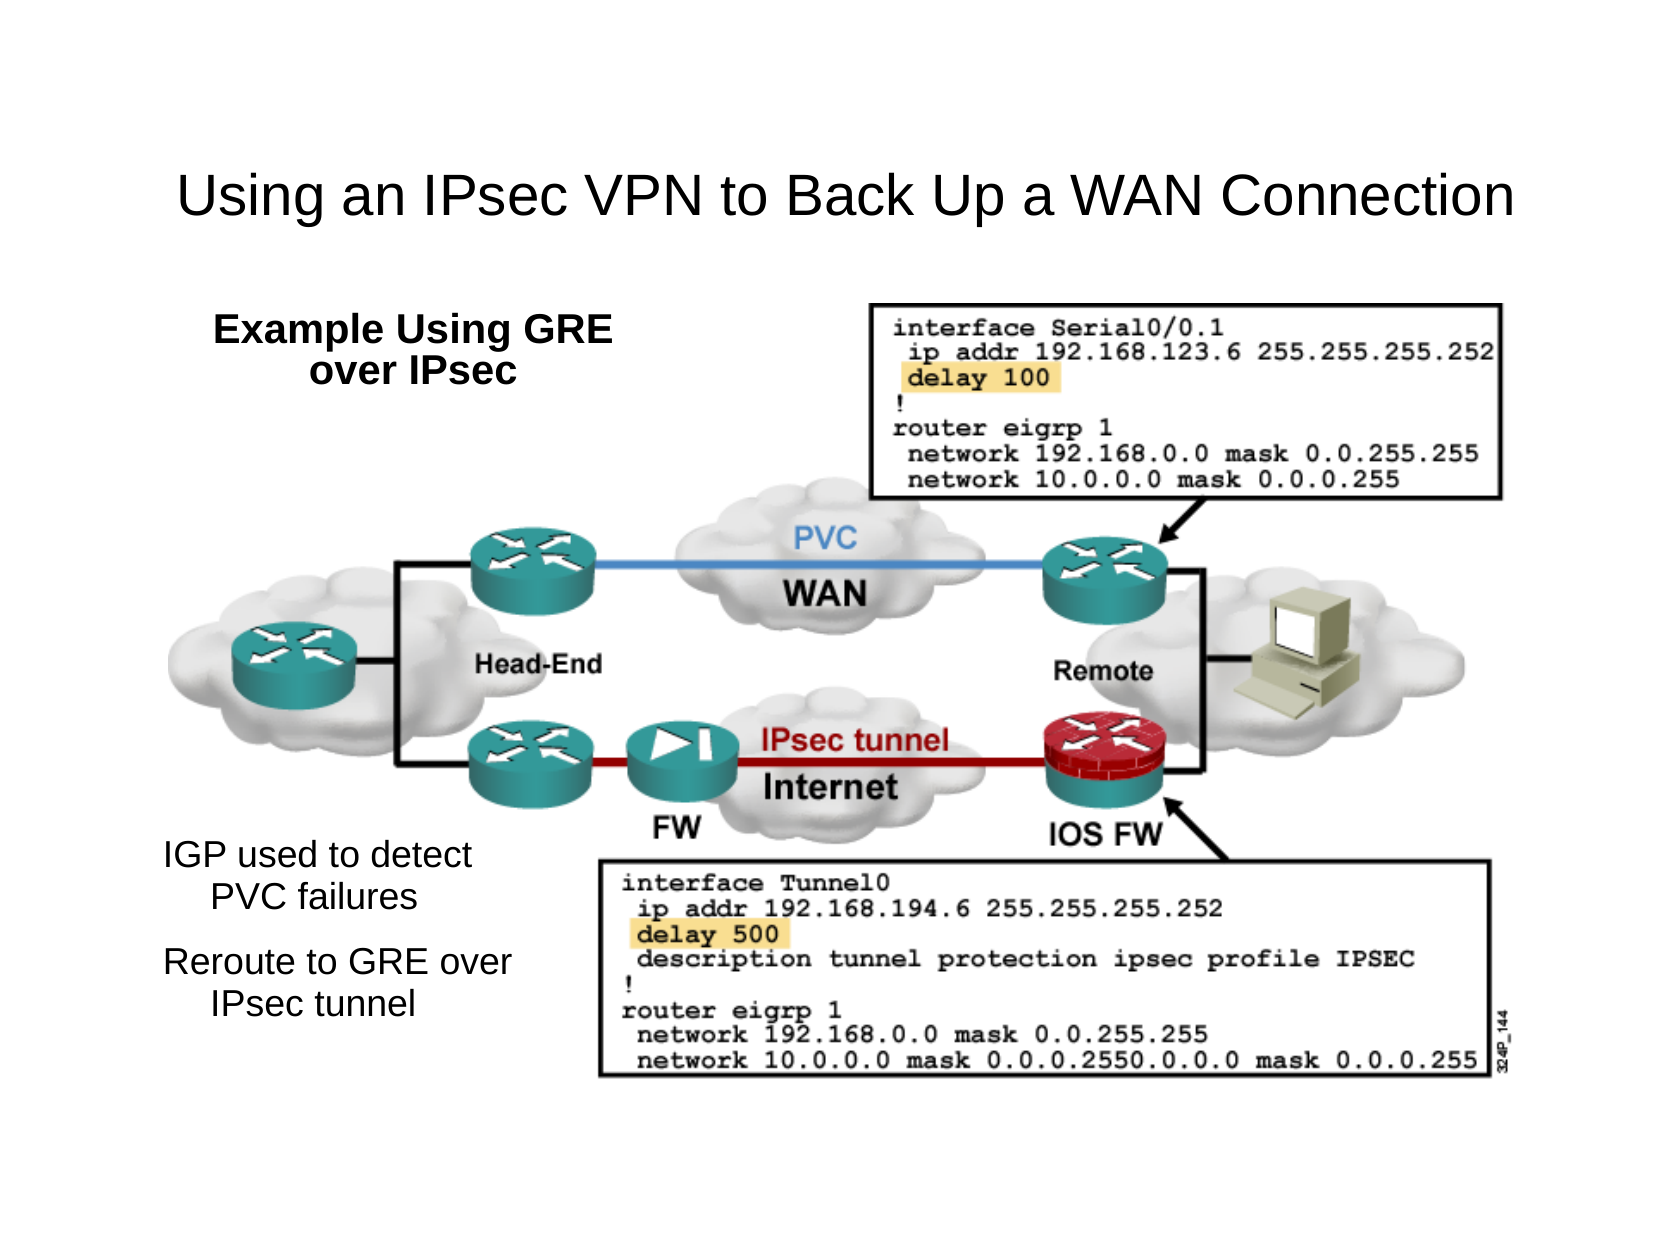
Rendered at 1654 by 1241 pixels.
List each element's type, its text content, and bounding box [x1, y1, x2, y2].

list IGP used to detect PVC failures Reroute to GRE over IPsec tunnel [55, 826, 571, 1066]
title Using an IPsec VPN to Back Up a WAN Connection [110, 65, 1584, 235]
text_box Example Using GRE over IPsec [179, 303, 648, 401]
picture [168, 303, 1513, 1089]
